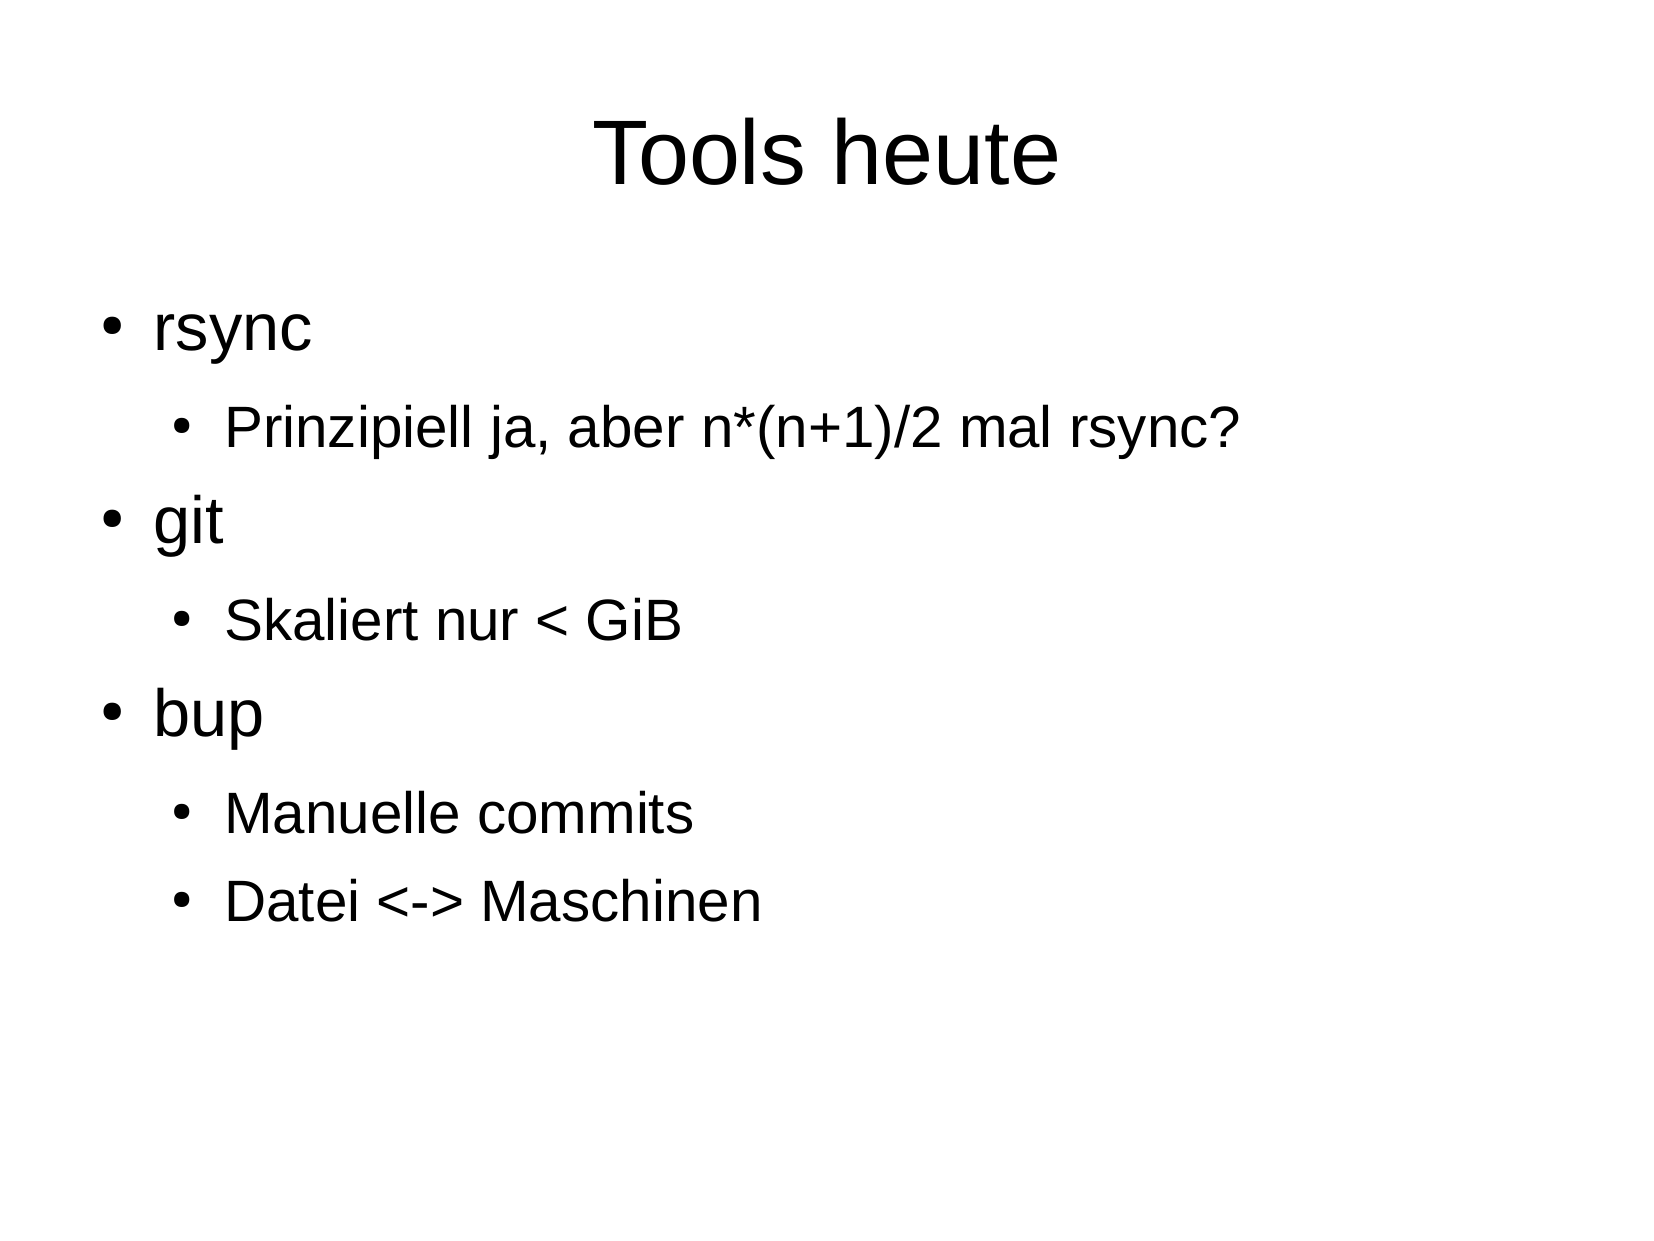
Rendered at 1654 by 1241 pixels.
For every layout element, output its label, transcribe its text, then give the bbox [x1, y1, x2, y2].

list rsync Prinzipiell ja, aber n*(n+1)/2 mal rsync? git Skaliert nur < GiB bup Manuelle commits Datei <-> Maschinen [82, 290, 1571, 1109]
title Tools heute [82, 49, 1571, 257]
